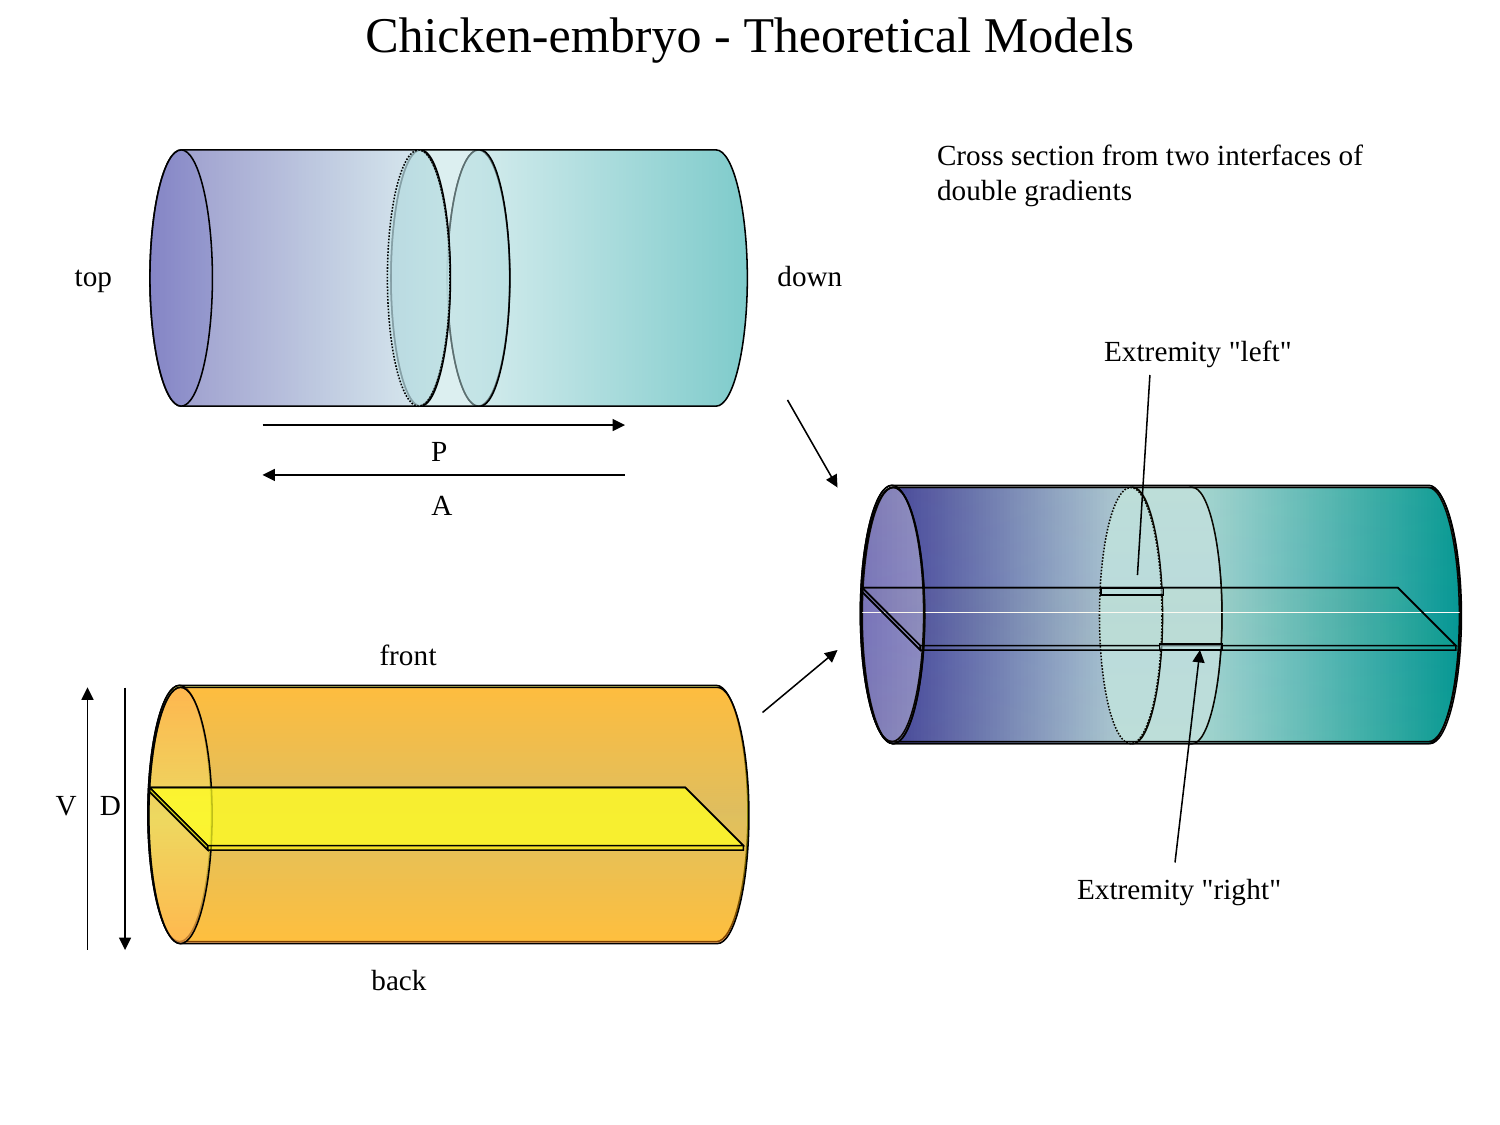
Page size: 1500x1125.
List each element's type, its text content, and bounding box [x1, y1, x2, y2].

text_box back [356, 953, 442, 1004]
text_box [137, 662, 763, 944]
text_box A [416, 478, 468, 530]
text_box [1100, 588, 1164, 595]
text_box down [762, 249, 858, 301]
text_box Extremity "right" [1062, 862, 1297, 913]
text_box [849, 462, 1476, 744]
text_box P [416, 424, 463, 474]
text_box D [88, 778, 136, 830]
text_box front [364, 628, 452, 680]
text_box Cross section from two interfaces of double gradients [922, 128, 1401, 214]
text_box Extremity "left" [1089, 324, 1307, 376]
text_box [182, 149, 748, 407]
title Chicken-embryo - Theoretical Models [112, 0, 1388, 71]
text_box V [40, 778, 92, 829]
text_box top [59, 249, 128, 301]
